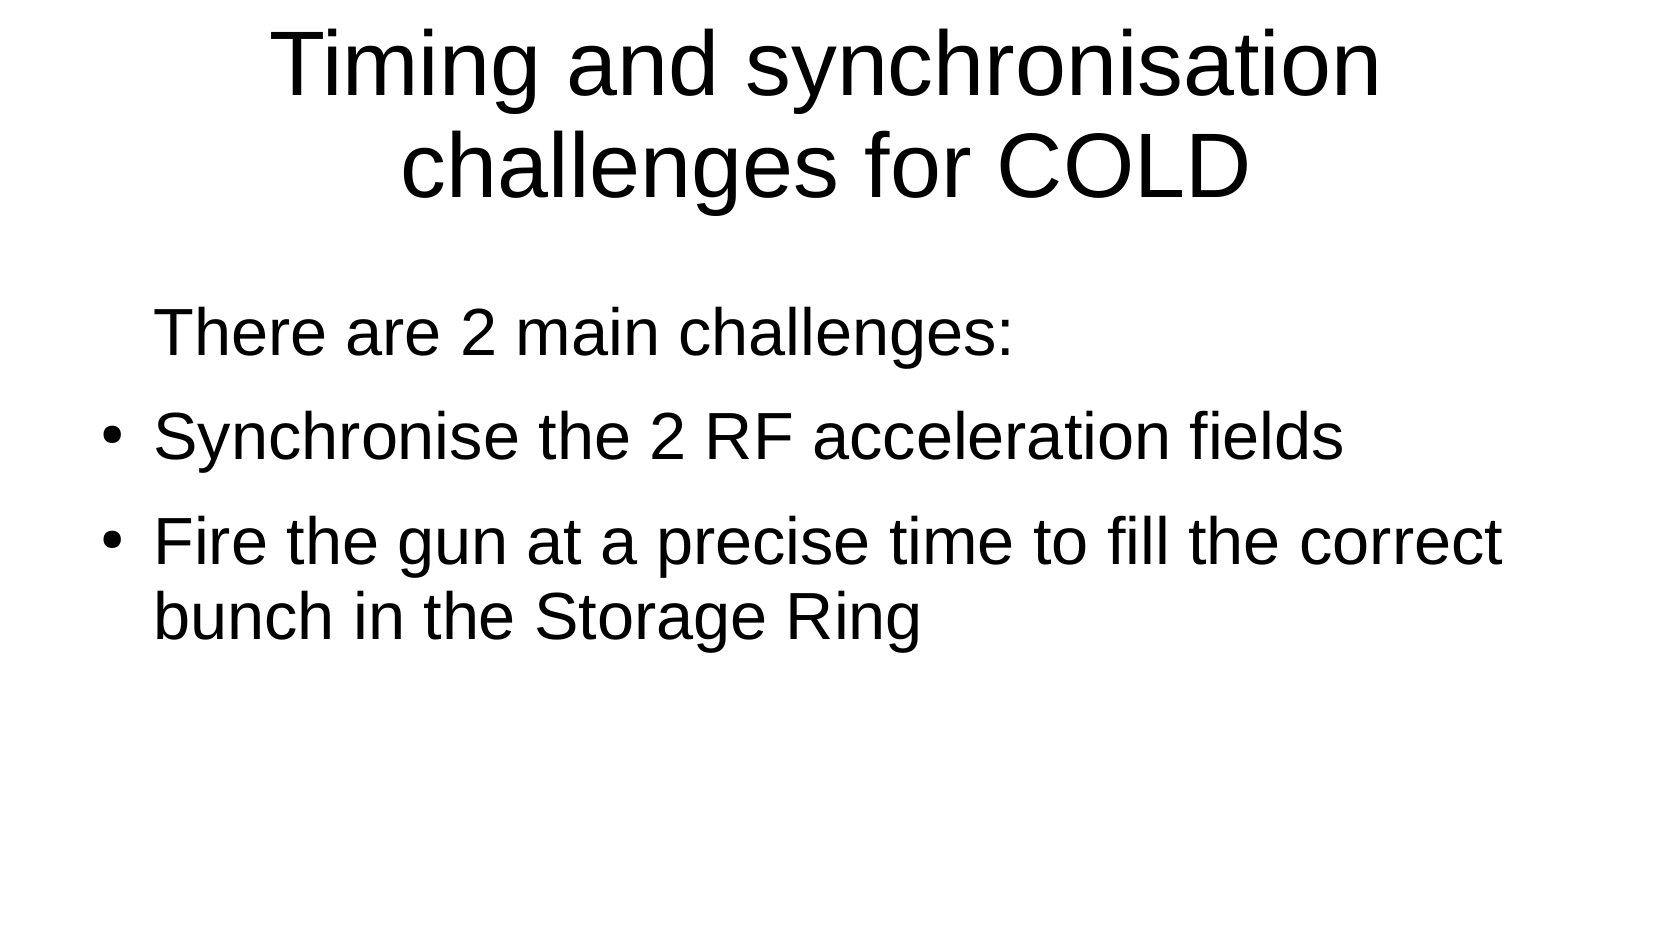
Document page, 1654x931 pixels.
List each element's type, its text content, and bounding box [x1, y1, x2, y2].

title Timing and synchronisation challenges for COLD [82, 12, 1571, 218]
list There are 2 main challenges: Synchronise the 2 RF acceleration fields Fire the gun at a precise time to fill the correct bunch in the Storage Ring [82, 295, 1571, 835]
